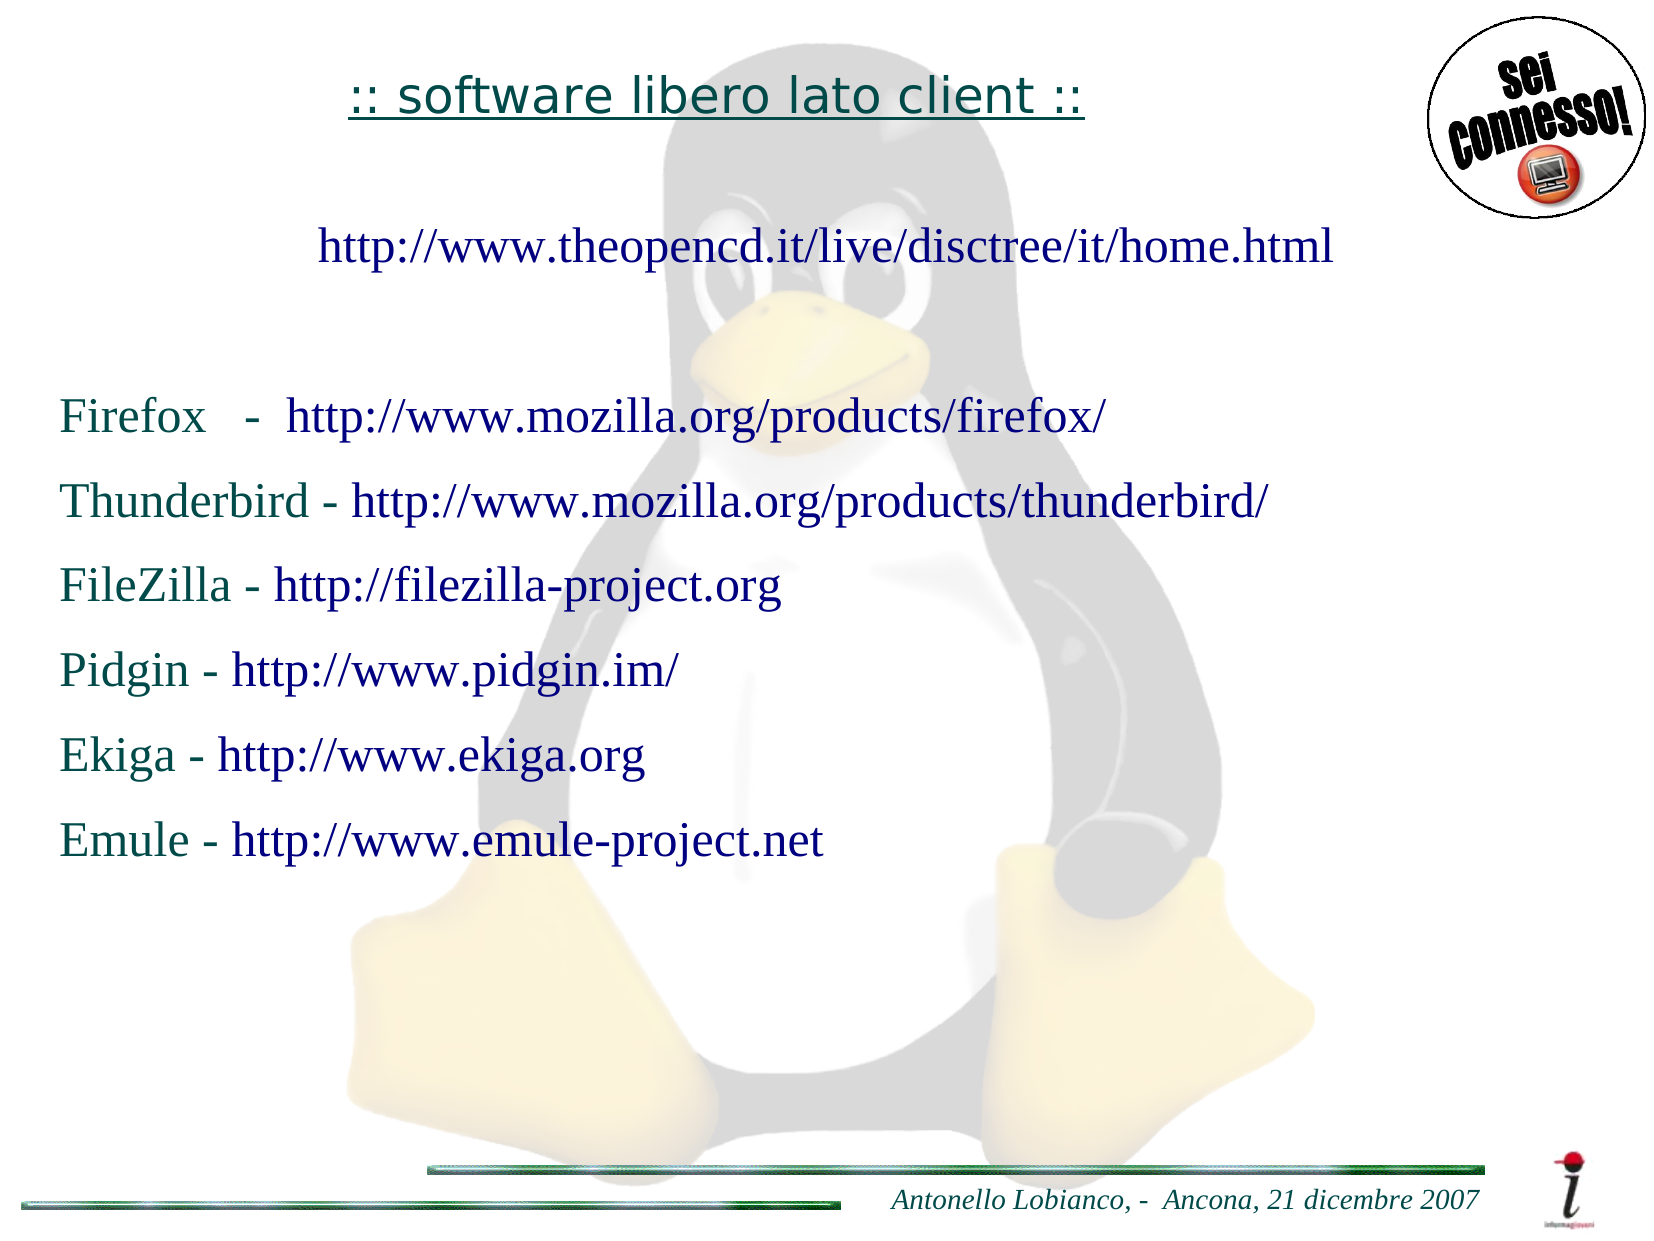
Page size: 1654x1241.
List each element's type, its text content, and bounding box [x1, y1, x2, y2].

picture [427, 1165, 1485, 1175]
list http://www.theopencd.it/live/disctree/it/home.html Firefox - http://www.mozilla.org/products/firefox/ Thunderbird - http://www.mozilla.org/products/thunderbird/ FileZilla - http://filezilla-project.org Pidgin - http://www.pidgin.im/ Ekiga - http://www.ekiga.org Emule - http://www.emule-project.net [41, 218, 1595, 1152]
picture [21, 1201, 841, 1210]
picture [1538, 1147, 1604, 1235]
picture [1425, 15, 1646, 219]
title :: software libero lato client :: [29, 59, 1404, 134]
